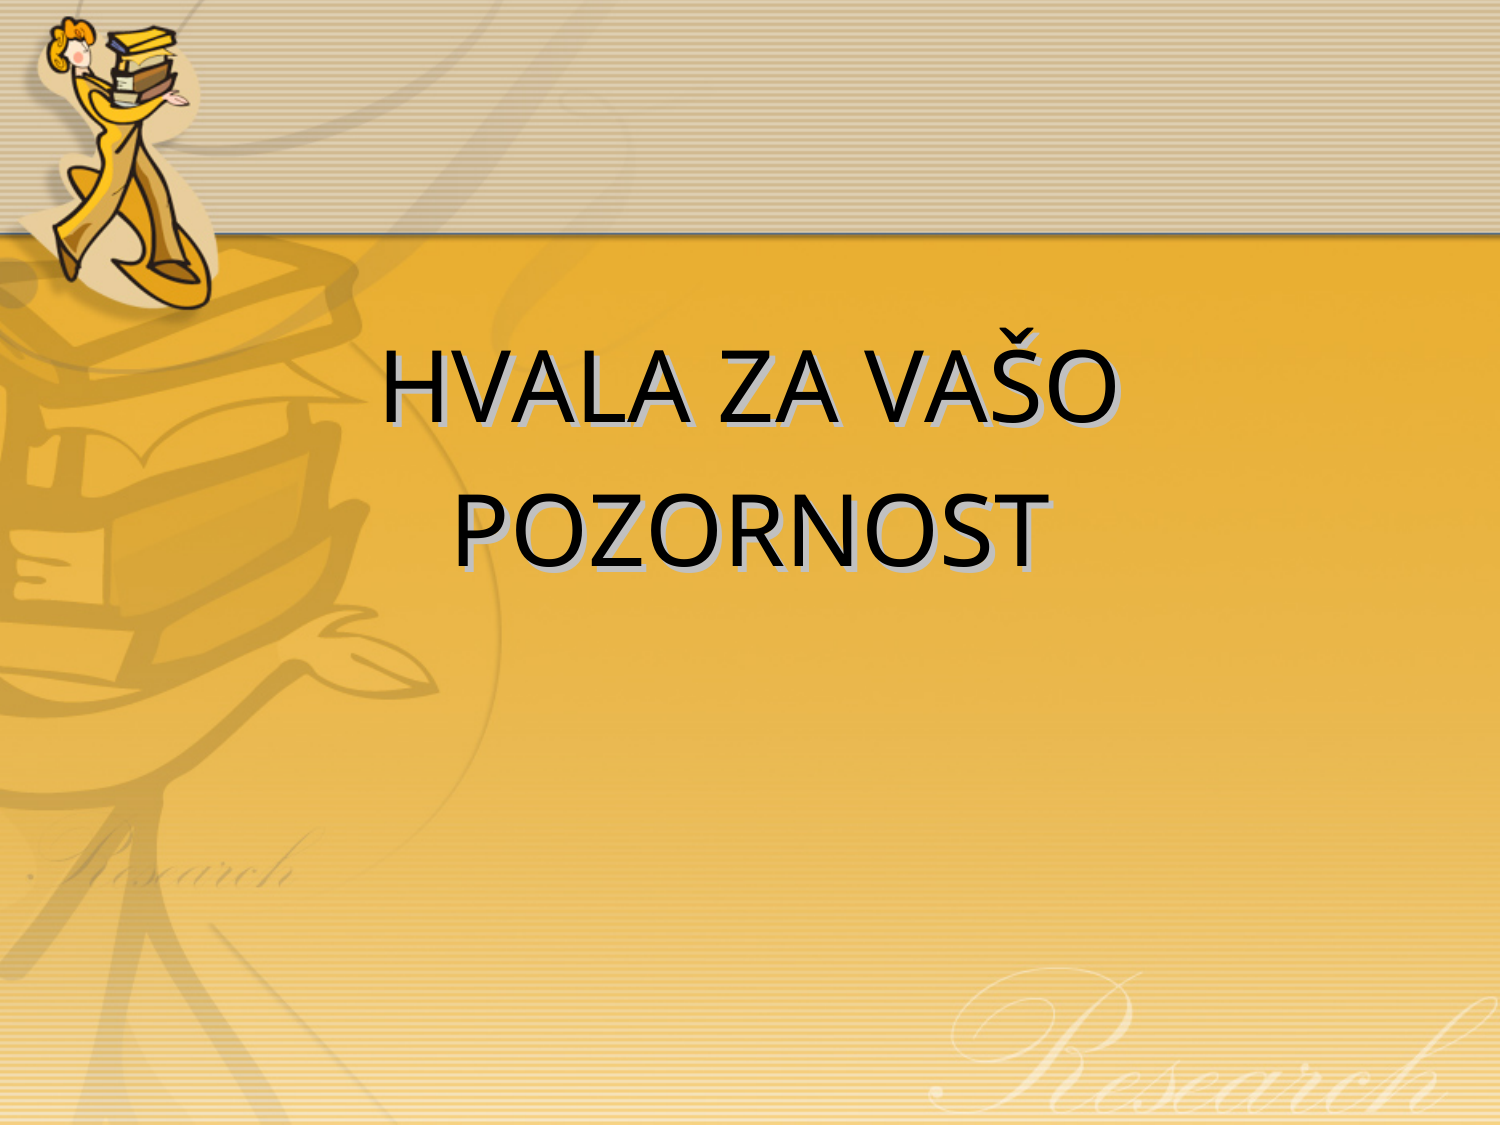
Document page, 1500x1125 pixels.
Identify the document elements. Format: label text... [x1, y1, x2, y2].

list HVALA ZA VAŠO POZORNOST [29, 314, 1471, 1095]
picture [0, 0, 1500, 1125]
